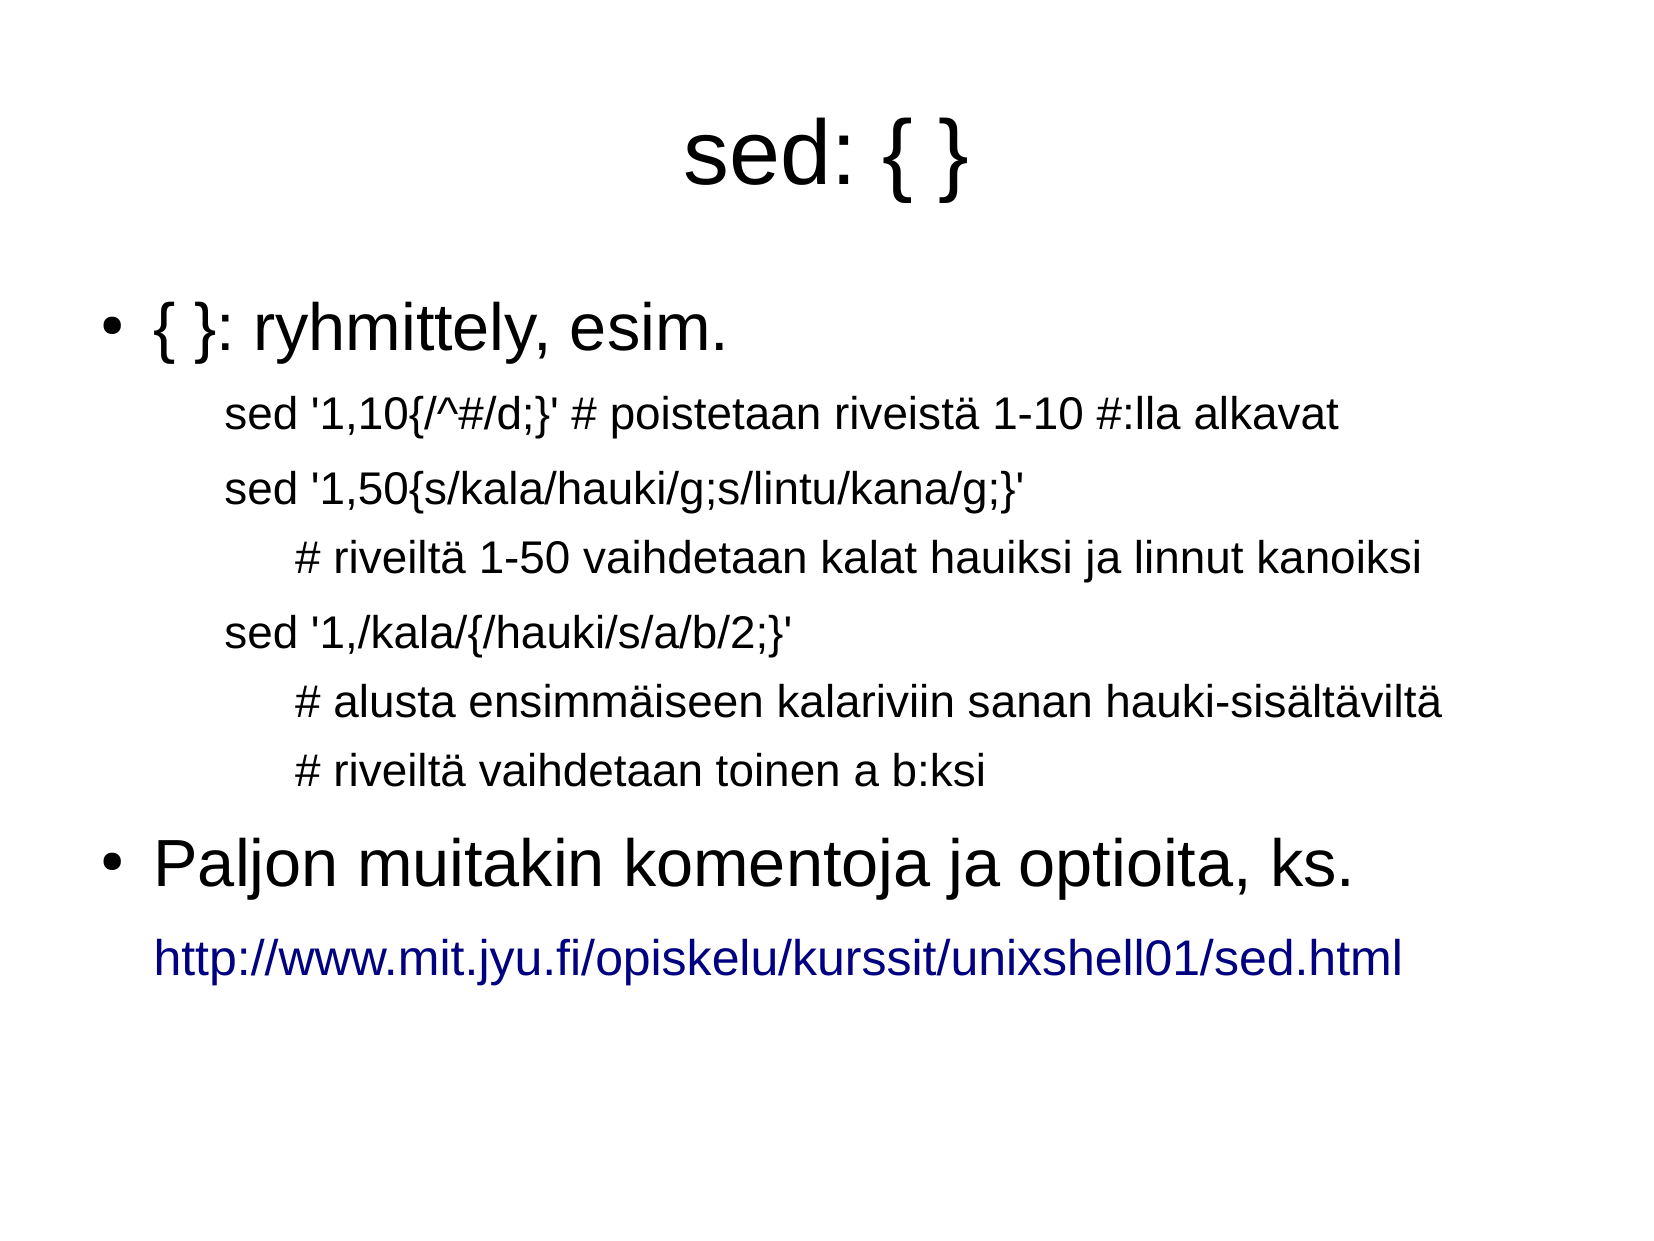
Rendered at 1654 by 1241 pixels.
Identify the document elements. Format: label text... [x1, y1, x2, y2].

title sed: { } [82, 49, 1571, 257]
list { }: ryhmittely, esim. sed '1,10{/^#/d;}' # poistetaan riveistä 1-10 #:lla alkavat sed '1,50{s/kala/hauki/g;s/lintu/kana/g;}' # riveiltä 1-50 vaihdetaan kalat hauiksi ja linnut kanoiksi sed '1,/kala/{/hauki/s/a/b/2;}' # alusta ensimmäiseen kalariviin sanan hauki-sisältäviltä # riveiltä vaihdetaan toinen a b:ksi Paljon muitakin komentoja ja optioita, ks. http://www.mit.jyu.fi/opiskelu/kurssit/unixshell01/sed.html [82, 290, 1571, 1010]
